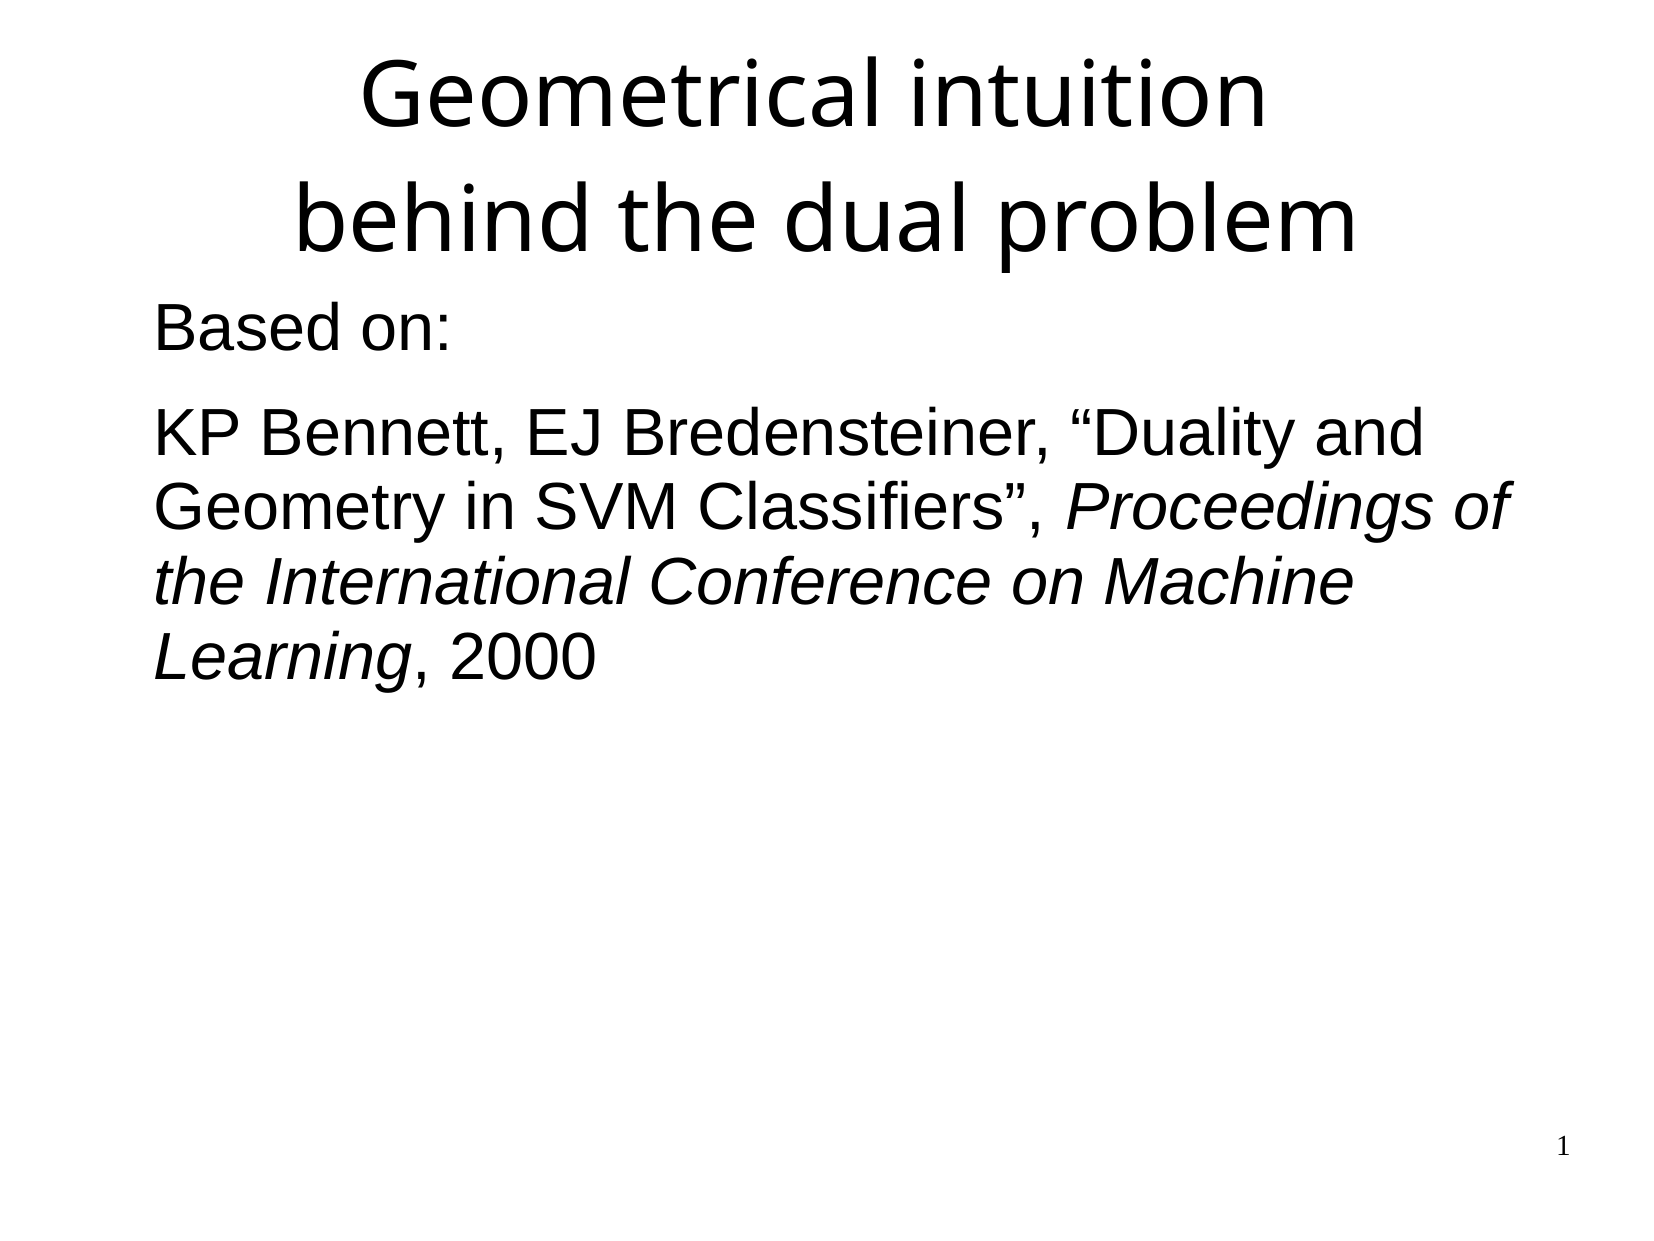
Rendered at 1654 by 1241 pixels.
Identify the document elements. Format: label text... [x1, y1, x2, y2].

title Geometrical intuition behind the dual problem [82, 49, 1571, 257]
list Based on: KP Bennett, EJ Bredensteiner, “Duality and Geometry in SVM Classifiers”, Proceedings of the International Conference on Machine Learning, 2000 [82, 290, 1571, 1109]
